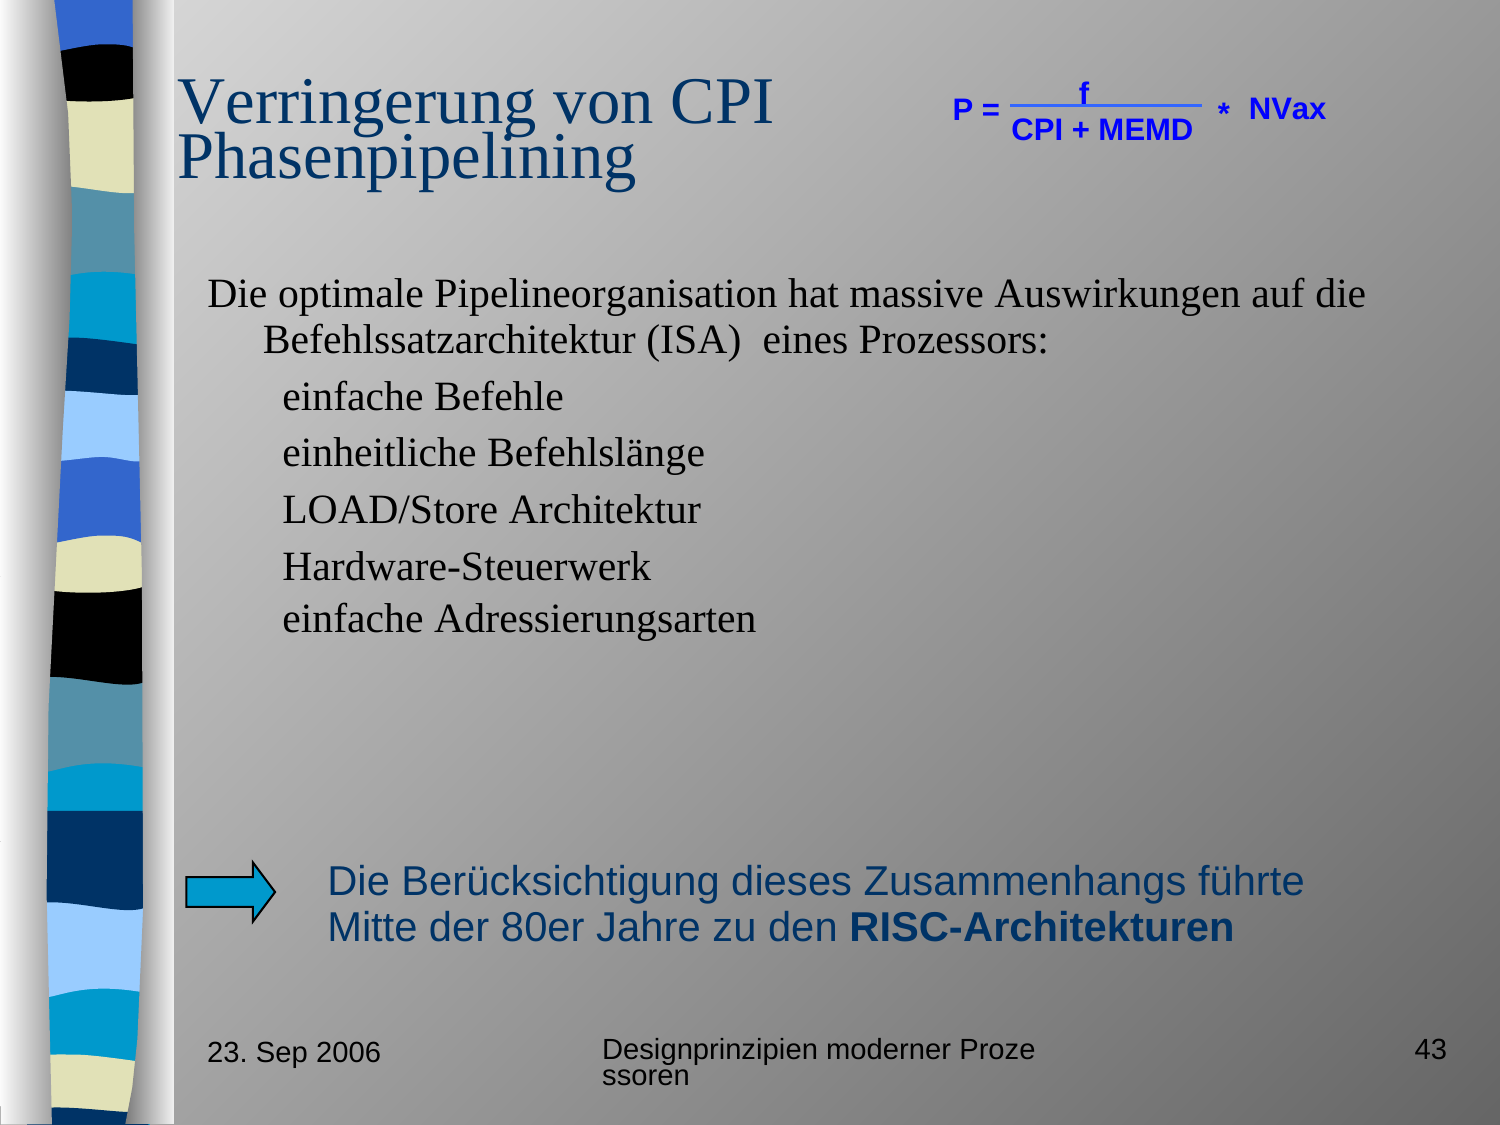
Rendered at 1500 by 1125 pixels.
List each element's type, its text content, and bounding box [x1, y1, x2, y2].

list Die optimale Pipelineorganisation hat massive Auswirkungen auf die Befehlssatzarchitektur (ISA) eines Prozessors: einfache Befehle einheitliche Befehlslänge LOAD/Store Architektur Hardware-Steuerwerk einfache Adressierungsarten [192, 262, 1468, 801]
chart [951, 75, 1363, 164]
title Verringerung von CPI Phasenpipelining [162, 43, 1438, 225]
text_box Die Berücksichtigung dieses Zusammenhangs führte Mitte der 80er Jahre zu den RISC-Architekturen [312, 849, 1388, 959]
text_box [186, 862, 276, 922]
